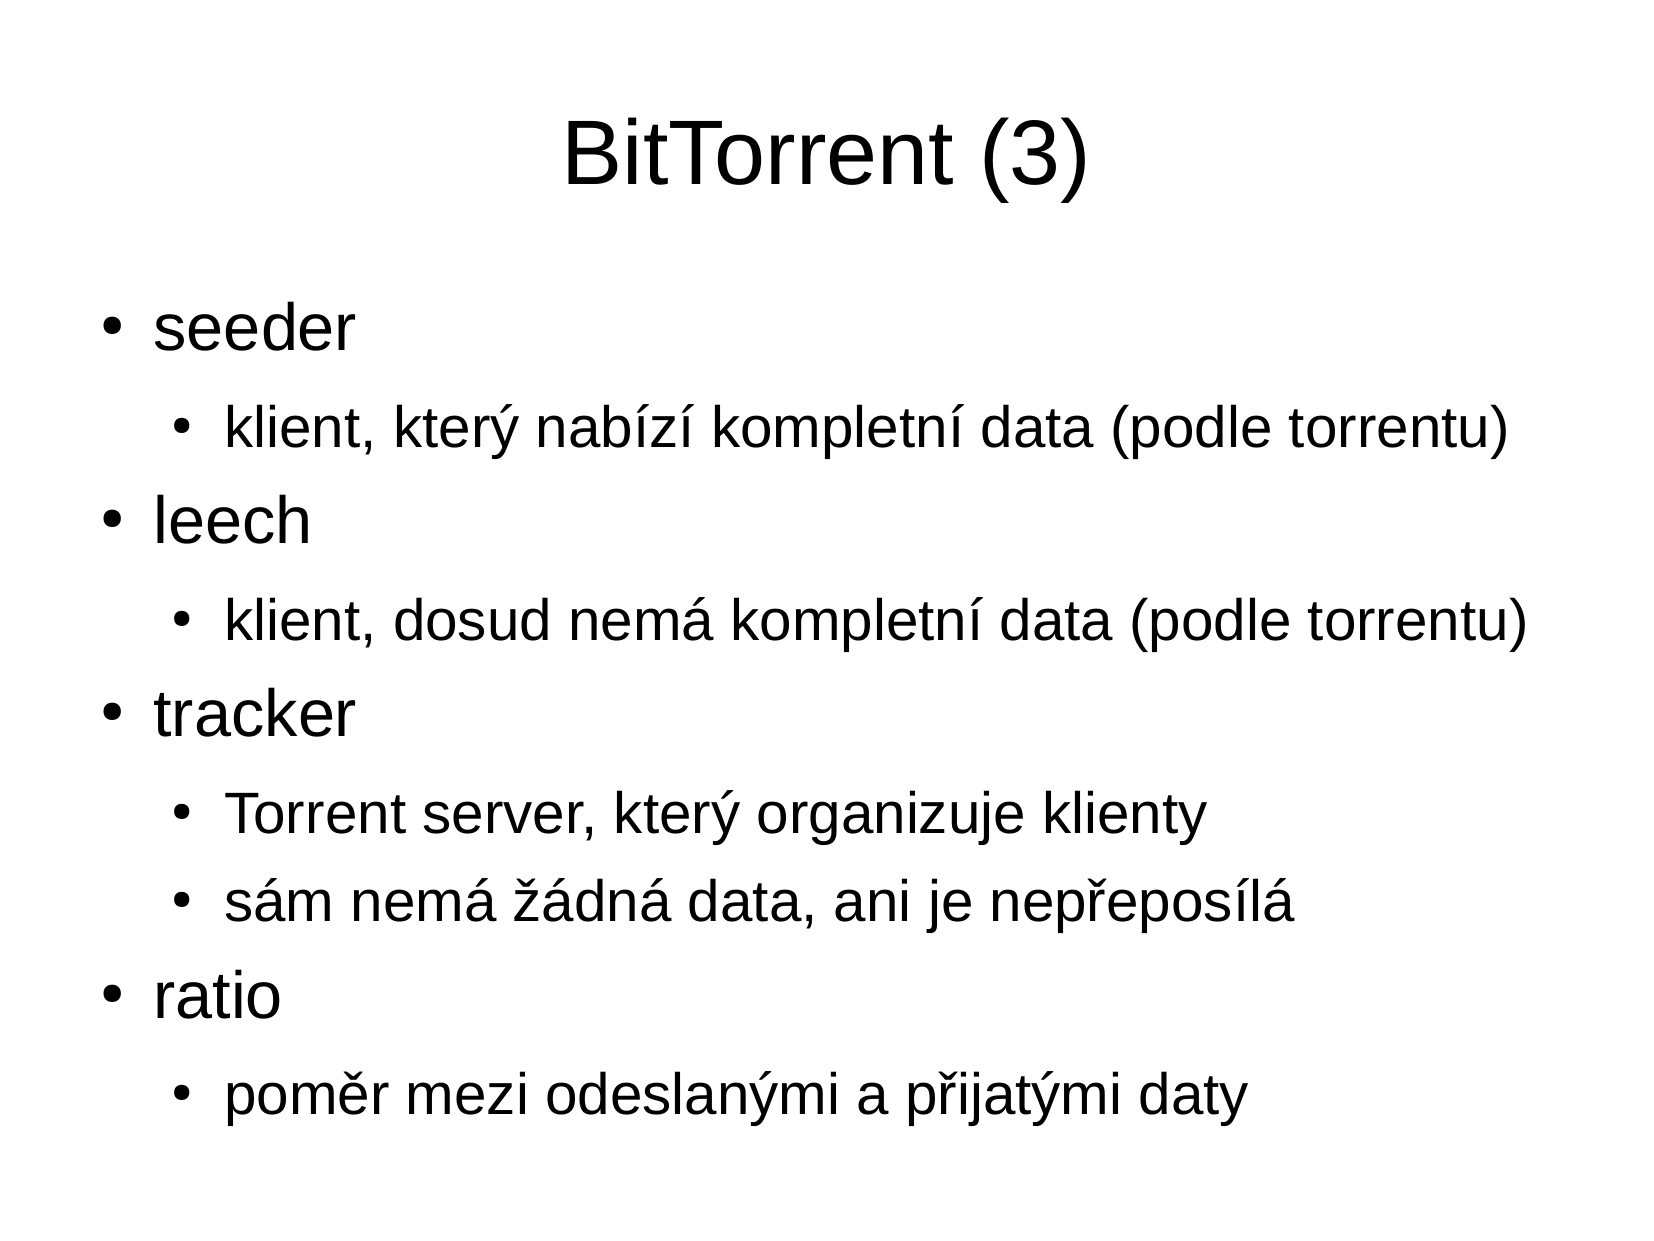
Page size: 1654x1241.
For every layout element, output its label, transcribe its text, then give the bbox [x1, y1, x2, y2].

list seeder klient, který nabízí kompletní data (podle torrentu) leech klient, dosud nemá kompletní data (podle torrentu) tracker Torrent server, který organizuje klienty sám nemá žádná data, ani je nepřeposílá ratio poměr mezi odeslanými a přijatými daty [82, 290, 1571, 1109]
title BitTorrent (3) [82, 49, 1571, 257]
